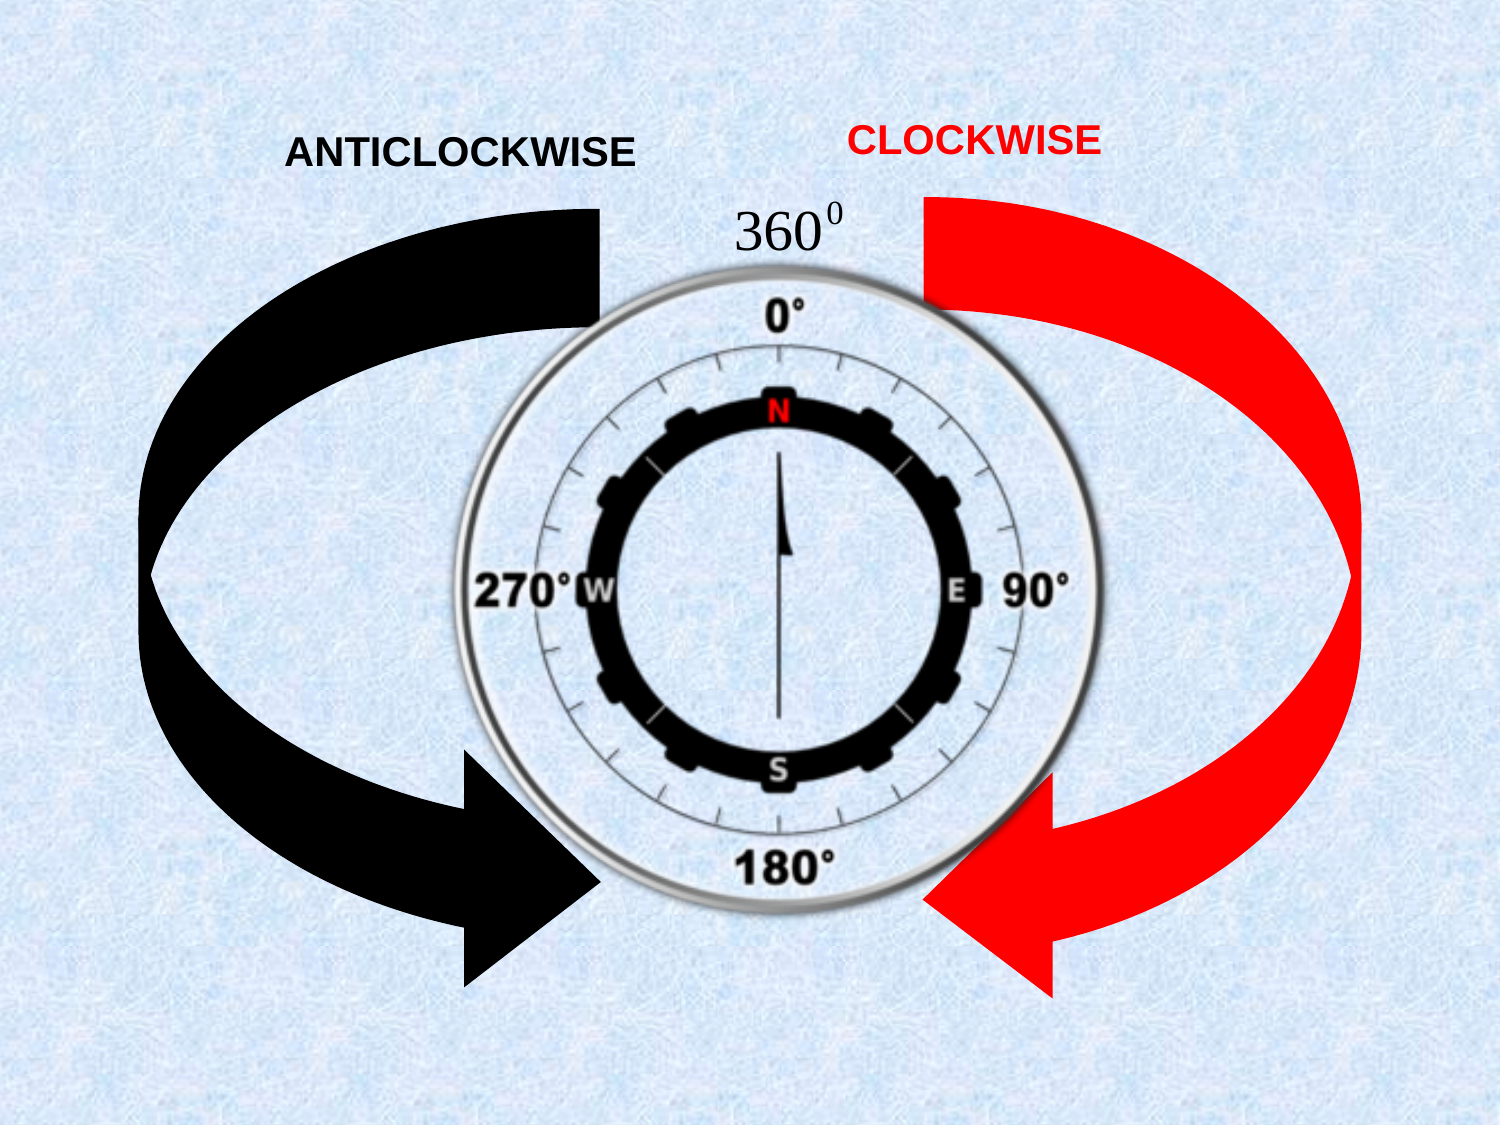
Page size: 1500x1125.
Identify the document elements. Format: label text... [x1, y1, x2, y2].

text_box [456, 924, 543, 984]
chart [726, 187, 856, 265]
text_box [140, 210, 598, 922]
text_box [925, 199, 1360, 922]
text_box CLOCKWISE [832, 105, 1149, 171]
text_box [958, 924, 1107, 995]
picture [0, 0, 1500, 1125]
text_box ANTICLOCKWISE [269, 117, 715, 183]
